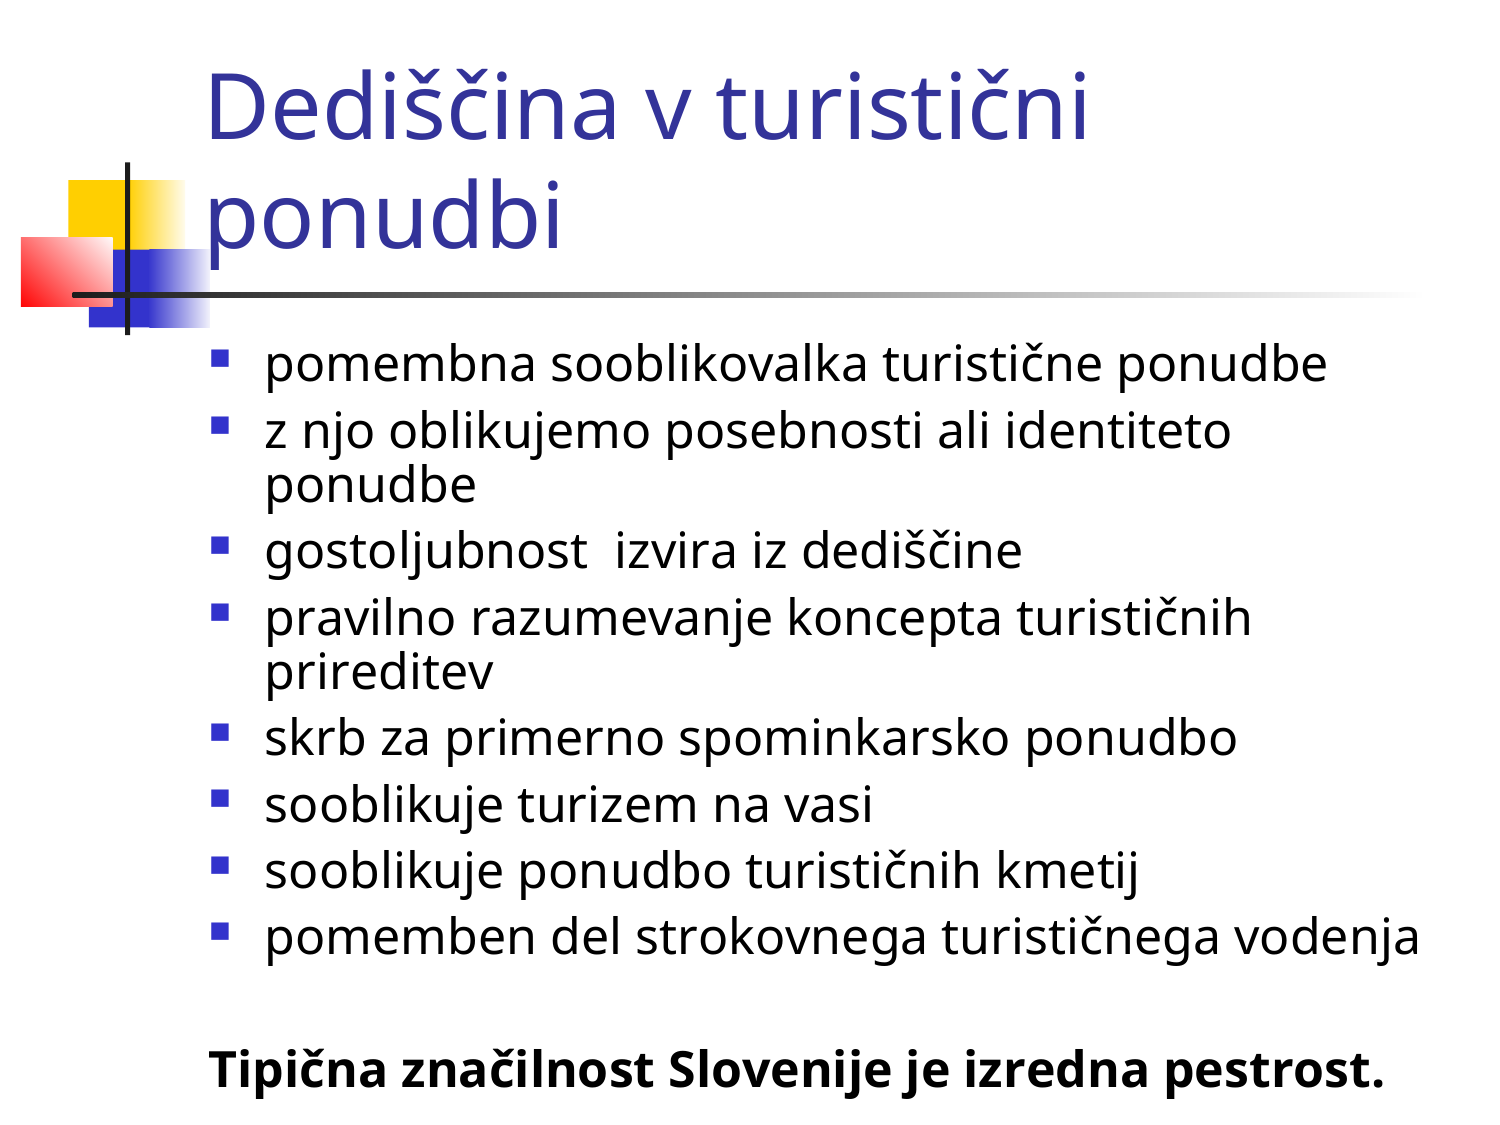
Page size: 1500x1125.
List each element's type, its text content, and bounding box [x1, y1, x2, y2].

list pomembna sooblikovalka turistične ponudbe z njo oblikujemo posebnosti ali identiteto ponudbe gostoljubnost izvira iz dediščine pravilno razumevanje koncepta turističnih prireditev skrb za primerno spominkarsko ponudbo sooblikuje turizem na vasi sooblikuje ponudbo turističnih kmetij pomemben del strokovnega turističnega vodenja Tipična značilnost Slovenije je izredna pestrost. [193, 331, 1469, 1065]
title Dediščina v turistični ponudbi [188, 35, 1468, 276]
